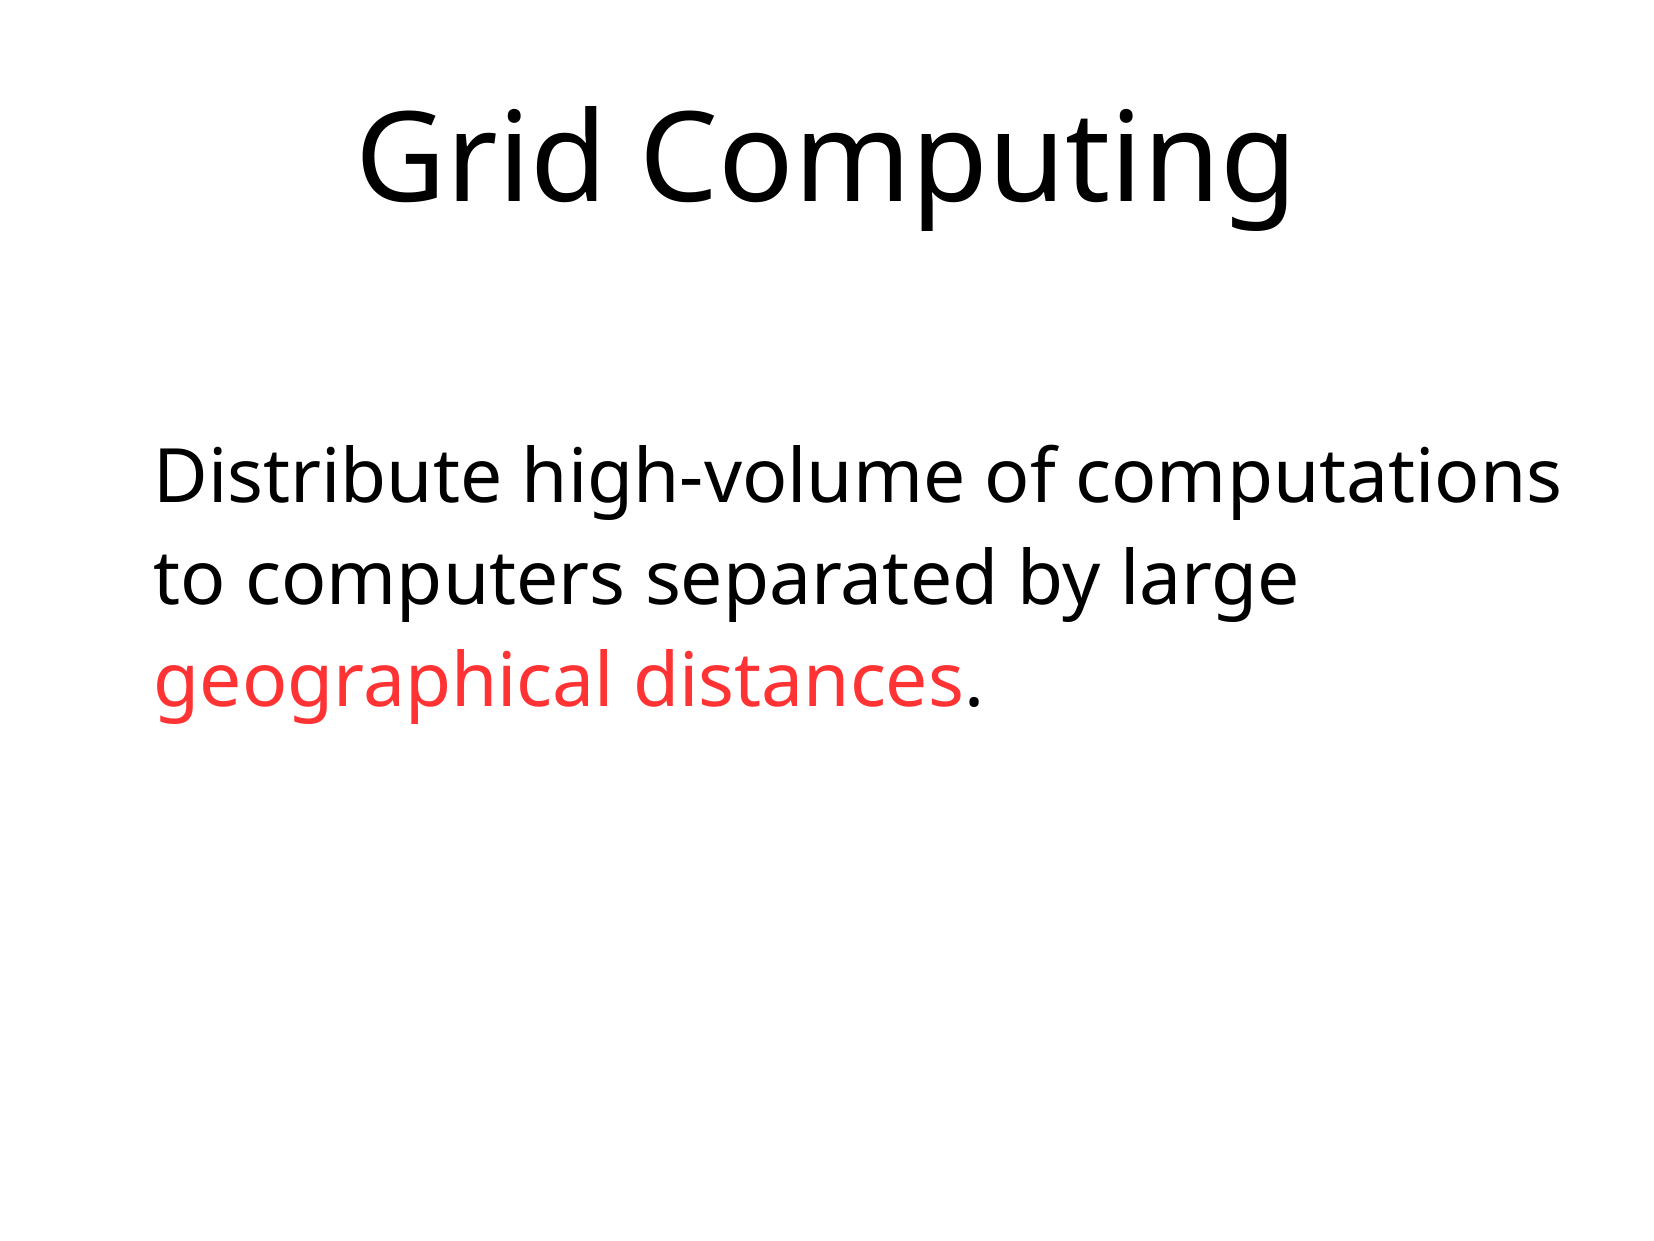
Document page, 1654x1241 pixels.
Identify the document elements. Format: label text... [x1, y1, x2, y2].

title Grid Computing [82, 49, 1571, 257]
list Distribute high-volume of computations to computers separated by large geographical distances. [82, 290, 1571, 1156]
